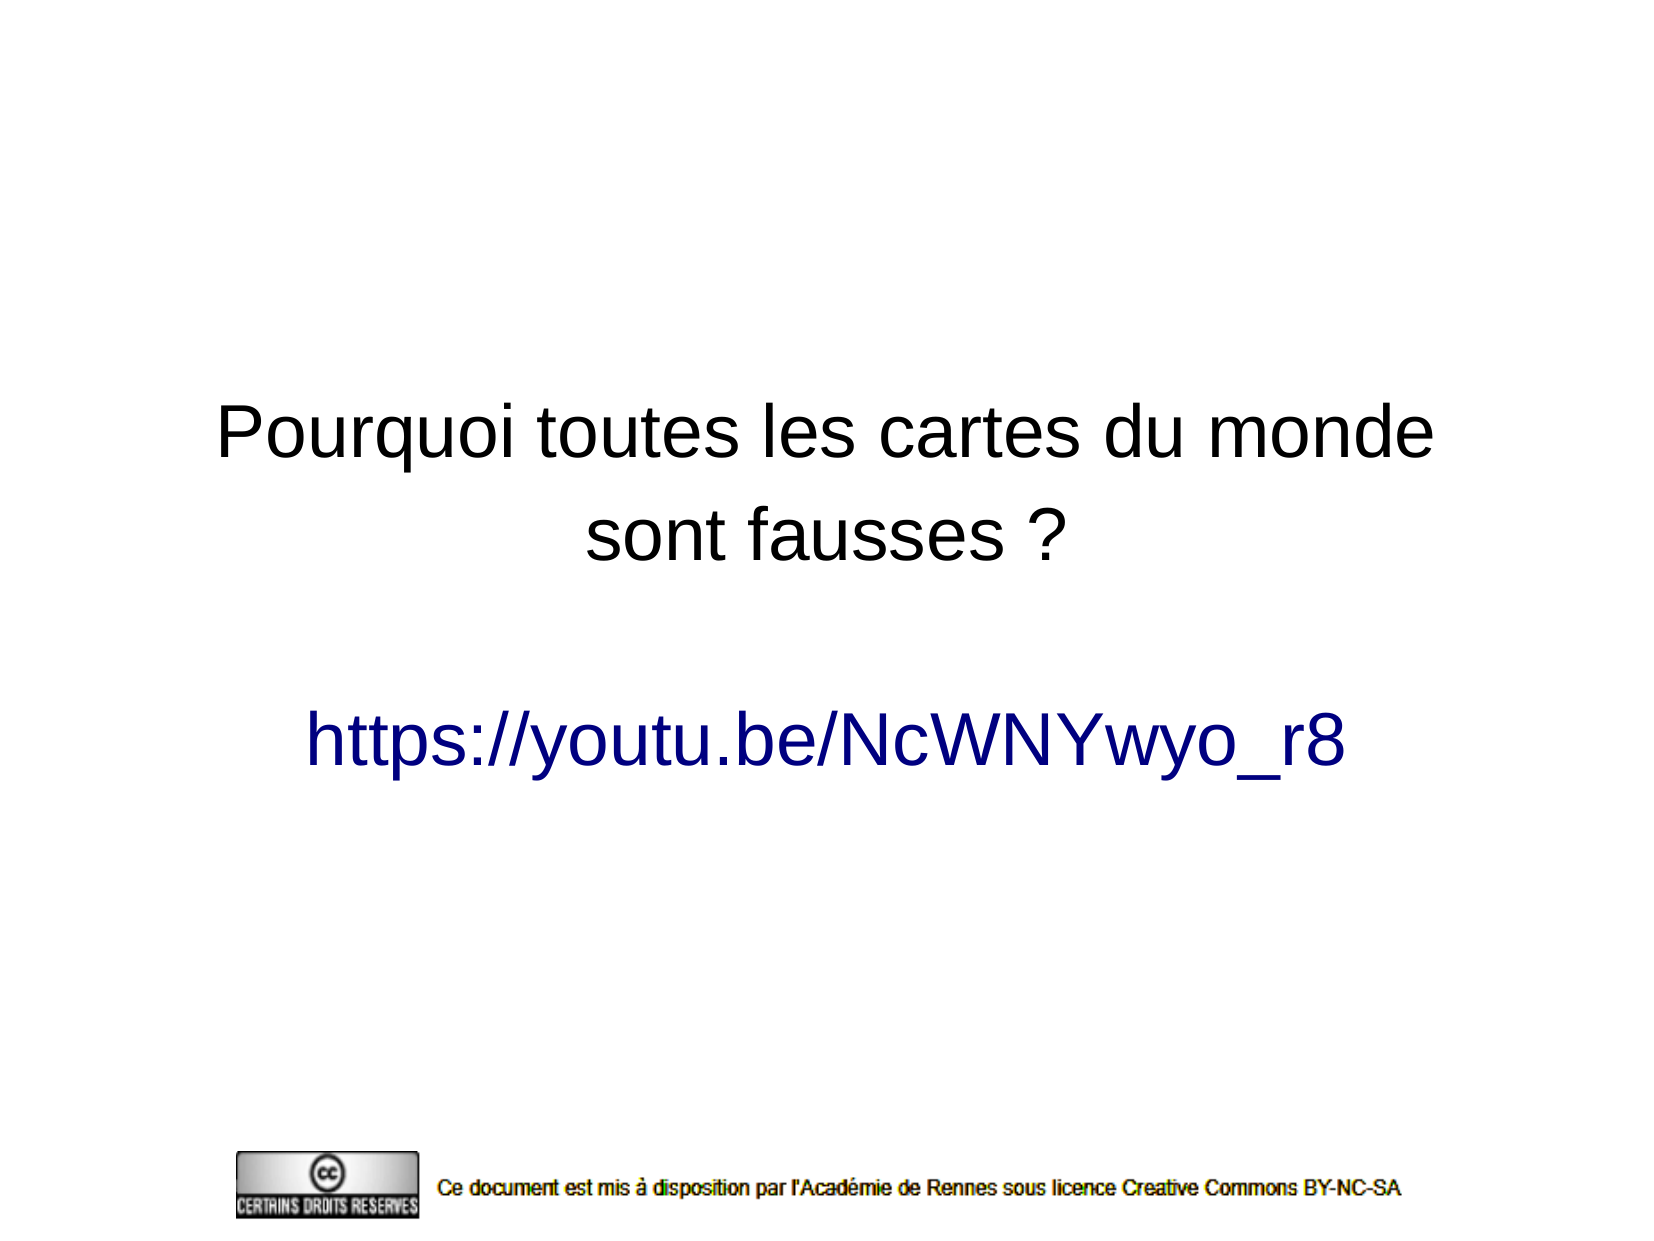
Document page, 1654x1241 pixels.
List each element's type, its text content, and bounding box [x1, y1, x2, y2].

picture [236, 1151, 1418, 1228]
subtitle Pourquoi toutes les cartes du monde sont fausses ? https://youtu.be/NcWNYwyo_r8 [82, 49, 1571, 1109]
